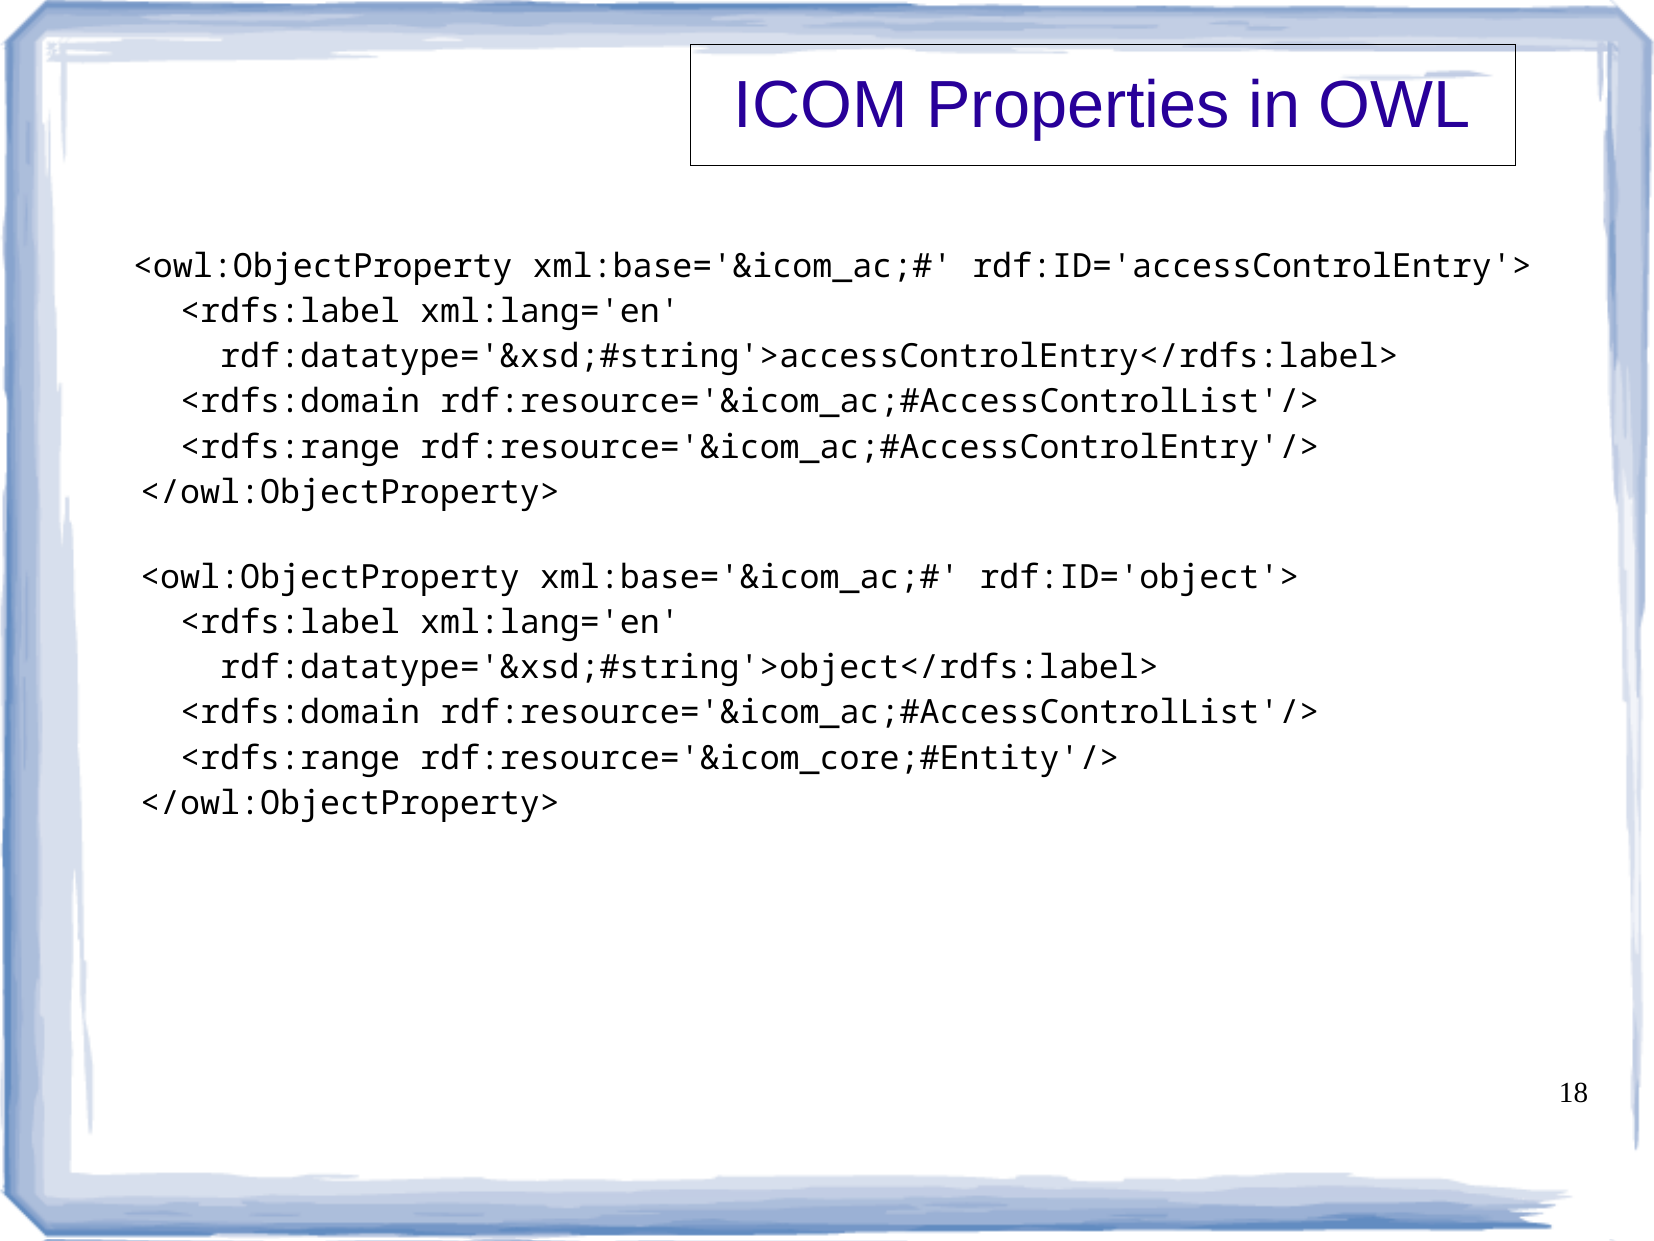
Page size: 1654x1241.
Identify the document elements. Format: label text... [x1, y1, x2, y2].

title ICOM Properties in OWL [690, 44, 1516, 166]
picture [0, 0, 1654, 1241]
text_box <owl:ObjectProperty xml:base='&icom_ac;#' rdf:ID='accessControlEntry'> <rdfs:label xml:lang='en' rdf:datatype='&xsd;#string'>accessControlEntry</rdfs:label> <rdfs:domain rdf:resource='&icom_ac;#AccessControlList'/> <rdfs:range rdf:resource='&icom_ac;#AccessControlEntry'/> </owl:ObjectProperty> <owl:ObjectProperty xml:base='&icom_ac;#' rdf:ID='object'> <rdfs:label xml:lang='en' rdf:datatype='&xsd;#string'>object</rdfs:label> <rdfs:domain rdf:resource='&icom_ac;#AccessControlList'/> <rdfs:range rdf:resource='&icom_core;#Entity'/> </owl:ObjectProperty> [85, 228, 1217, 824]
